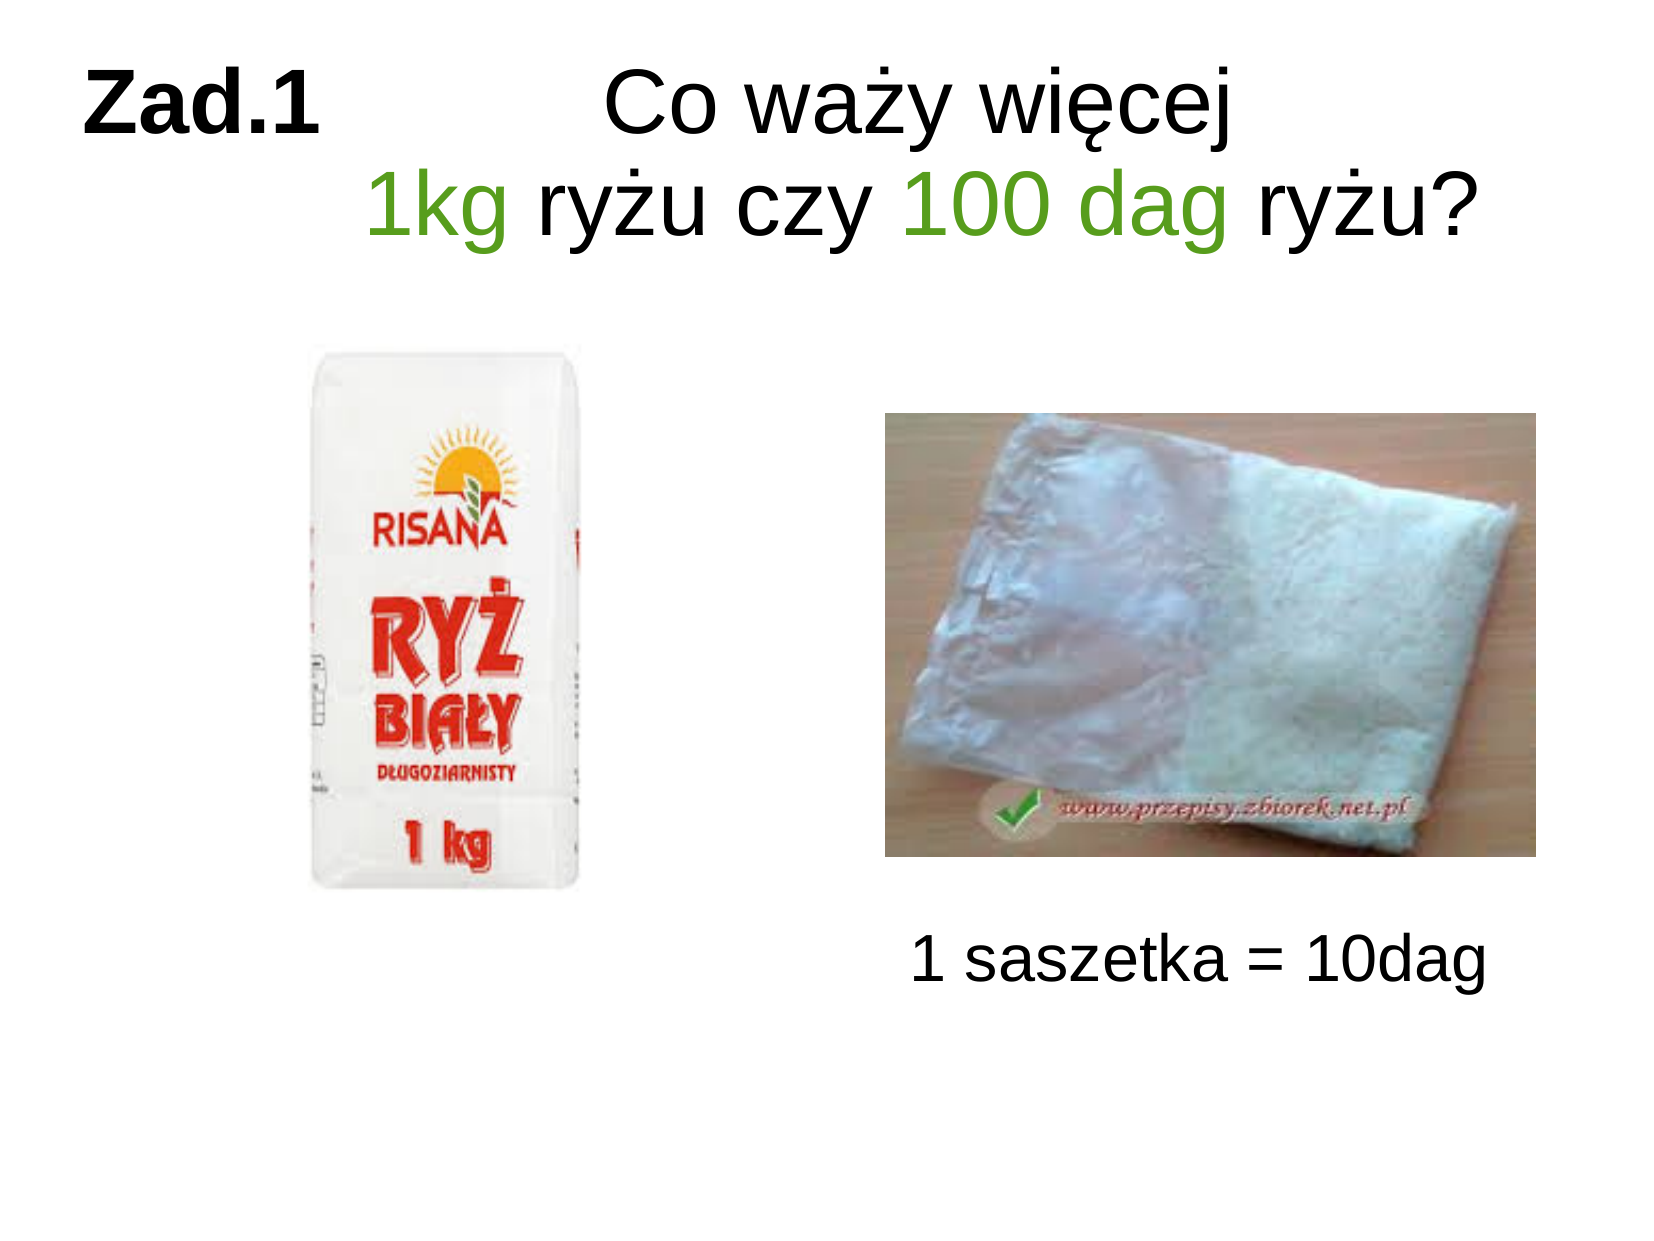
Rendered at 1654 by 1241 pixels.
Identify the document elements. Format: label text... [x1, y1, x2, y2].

picture [206, 324, 686, 916]
list 1 saszetka = 10dag [838, 295, 1565, 1114]
title Zad.1 Co waży więcej 1kg ryżu czy 100 dag ryżu? [82, 49, 1571, 257]
